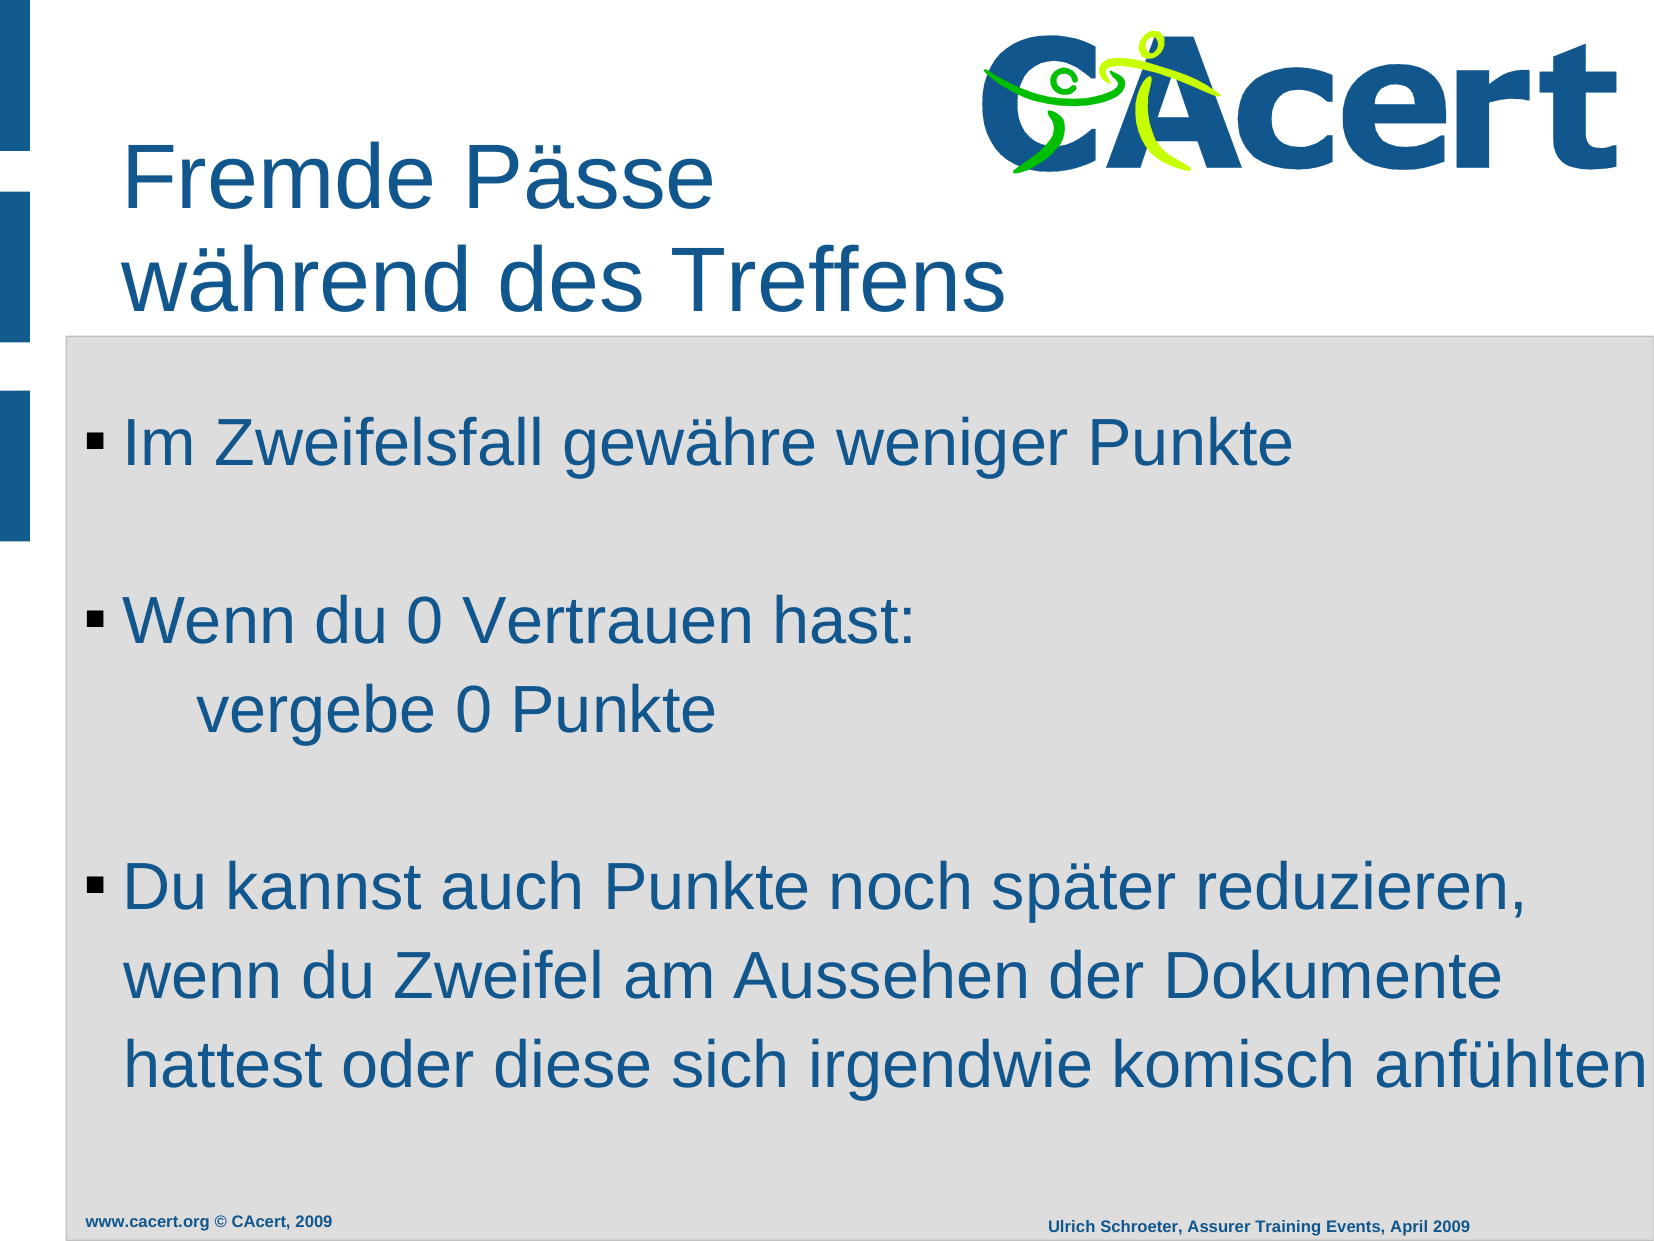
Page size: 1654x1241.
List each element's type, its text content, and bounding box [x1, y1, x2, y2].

text_box Fremde Pässe während des Treffens [106, 118, 1024, 339]
text_box Im Zweifelsfall gewähre weniger Punkte Wenn du 0 Vertrauen hast: vergebe 0 Punkte Du kannst auch Punkte noch später reduzieren, wenn du Zweifel am Aussehen der Dokumente hattest oder diese sich irgendwie komisch anfühlten. [72, 383, 1654, 1109]
